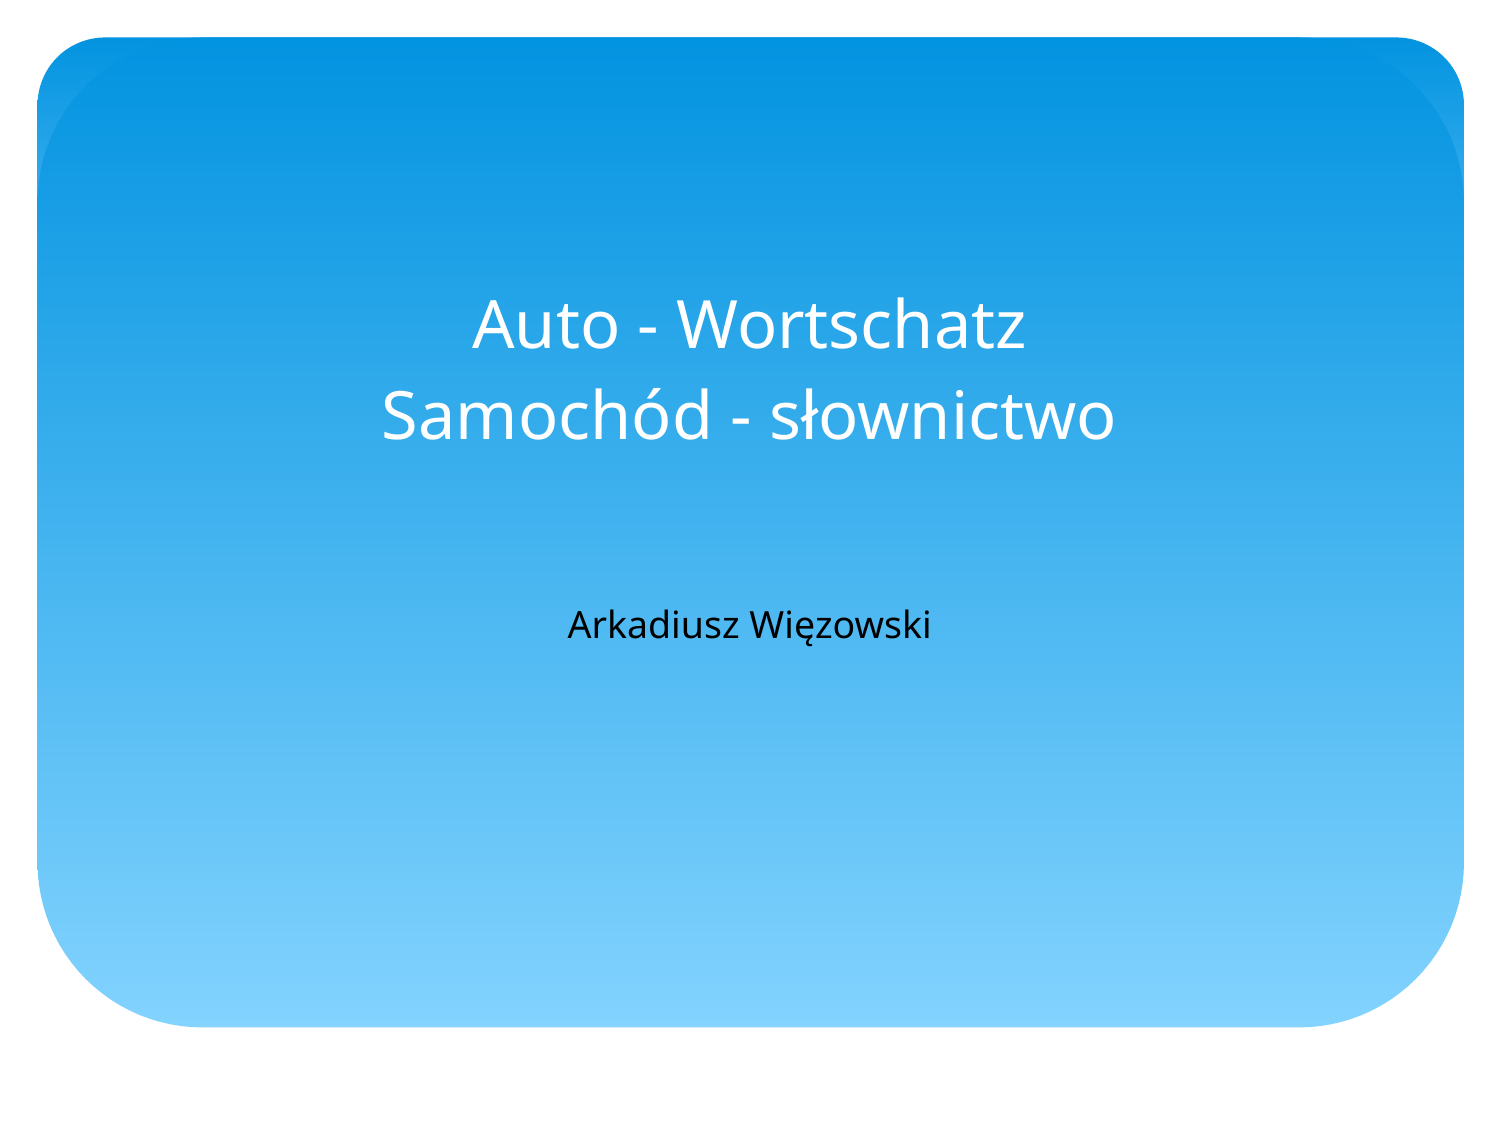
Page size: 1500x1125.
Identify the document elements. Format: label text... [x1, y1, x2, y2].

title Auto - Wortschatz Samochód - słownictwo [112, 262, 1388, 555]
text_box Arkadiusz Więzowski [224, 583, 1275, 825]
